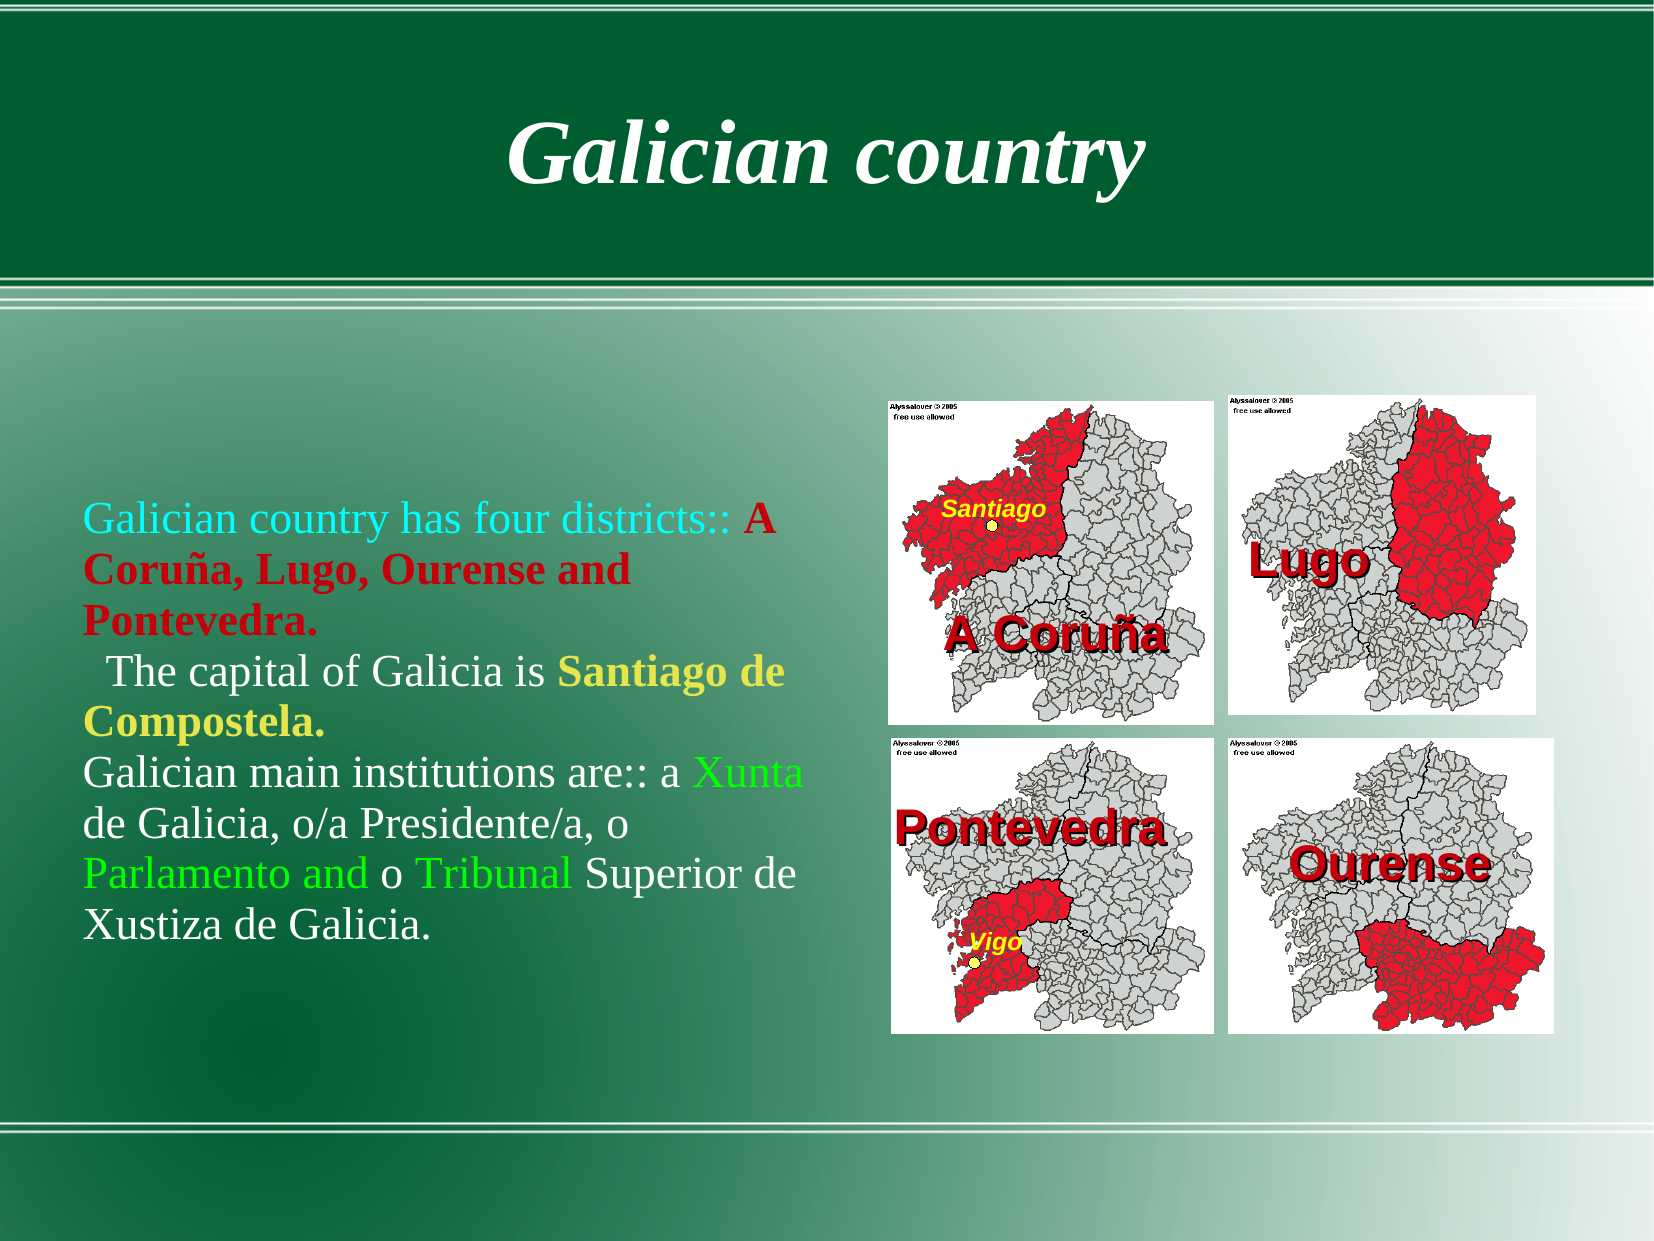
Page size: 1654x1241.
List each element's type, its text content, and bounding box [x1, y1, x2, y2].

text_box Ourense [1288, 835, 1514, 893]
text_box [986, 519, 999, 532]
text_box Santiago [941, 495, 1060, 524]
text_box A Coruña [942, 605, 1168, 663]
picture [0, 0, 1654, 1241]
text_box Lugo [1247, 531, 1371, 589]
text_box [968, 956, 981, 969]
text_box Vigo [968, 927, 1087, 957]
title Galician country [82, 49, 1571, 257]
text_box Pontevedra [893, 799, 1211, 857]
subtitle Galician country has four districts:: A Coruña, Lugo, Ourense and Pontevedra. The capital of Galicia is Santiago de Compostela. Galician main institutions are:: a Xunta de Galicia, o/a Presidente/a, o Parlamento and o Tribunal Superior de Xustiza de Galicia. [82, 337, 827, 1157]
